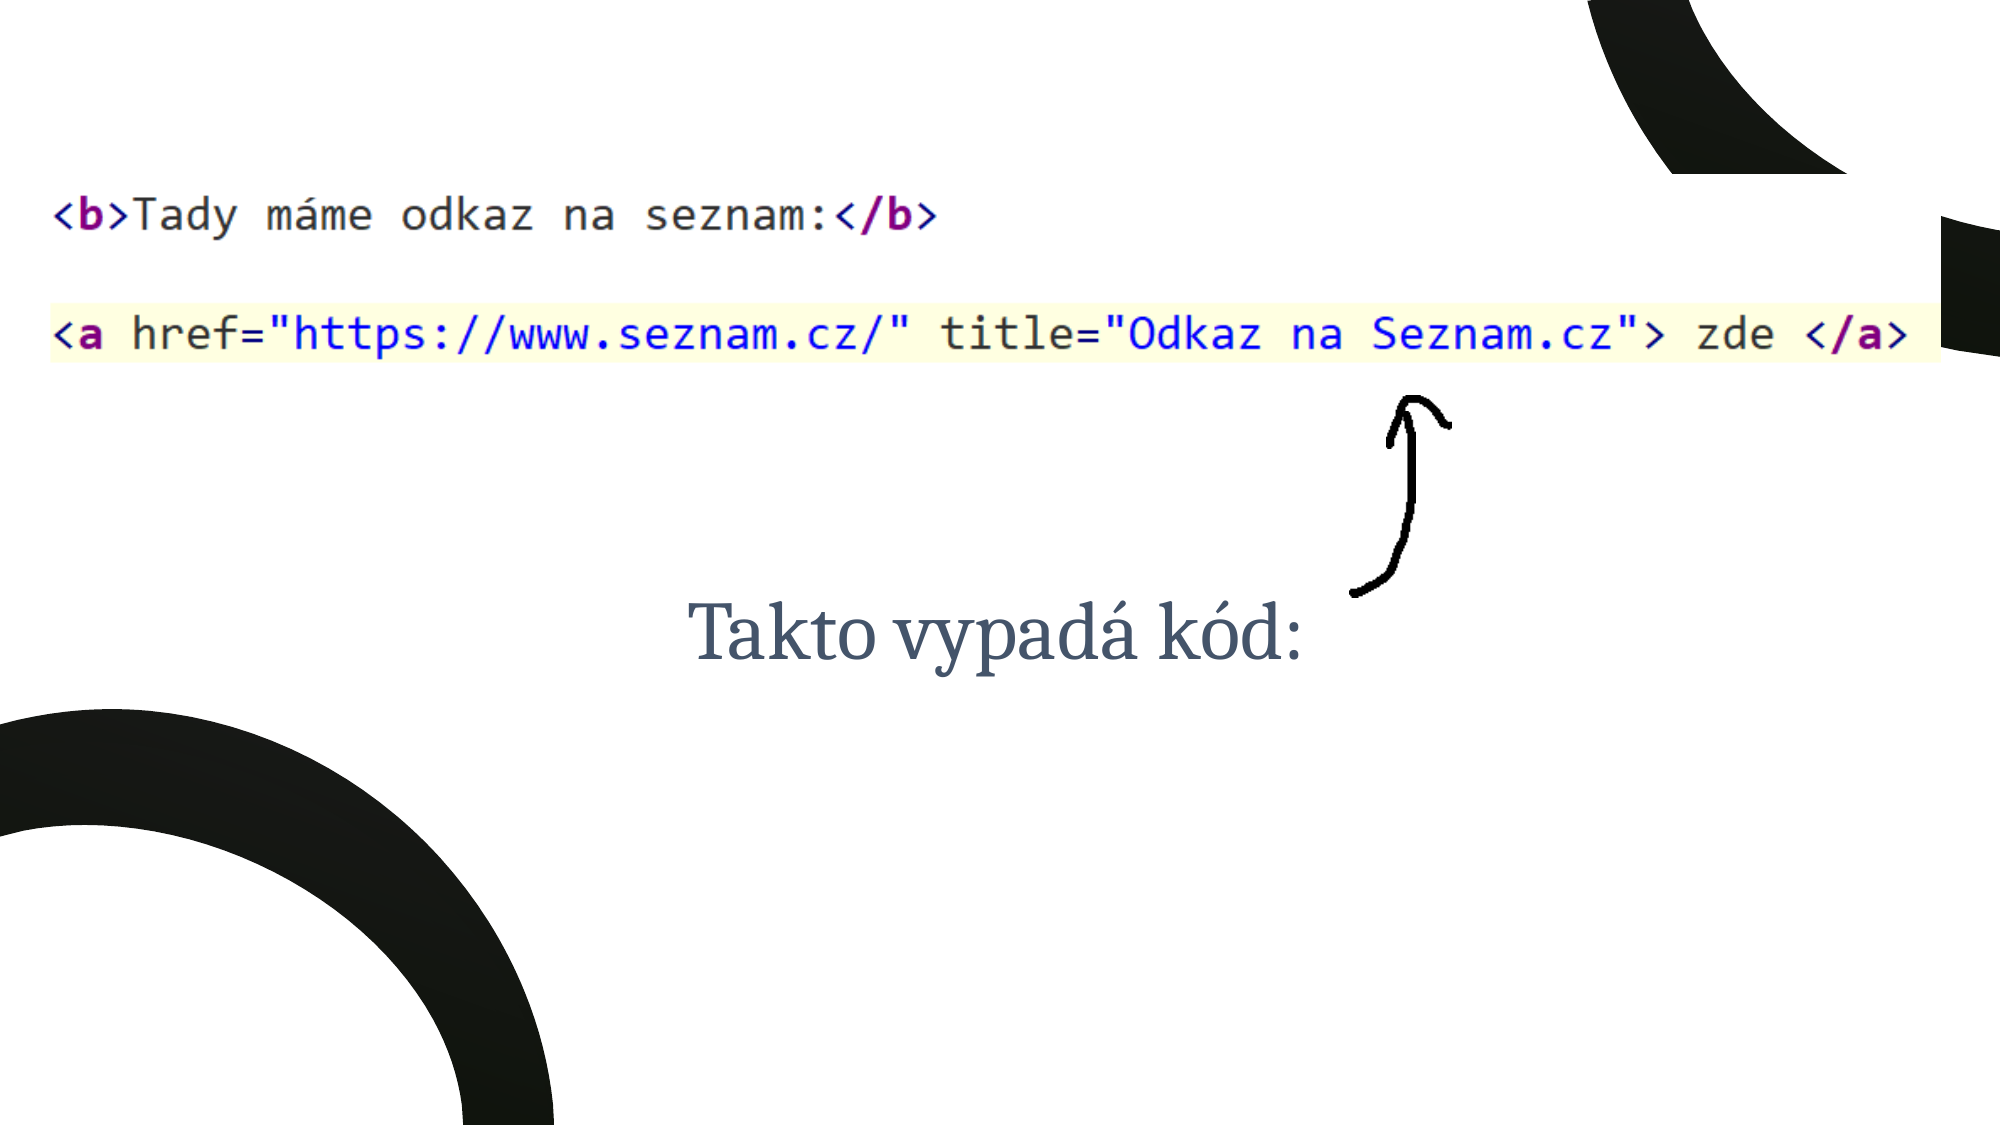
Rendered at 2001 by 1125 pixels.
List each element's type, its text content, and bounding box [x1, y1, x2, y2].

picture [49, 174, 1941, 598]
text_box [0, 0, 2000, 1125]
title Takto vypadá kód: [124, 557, 1870, 685]
